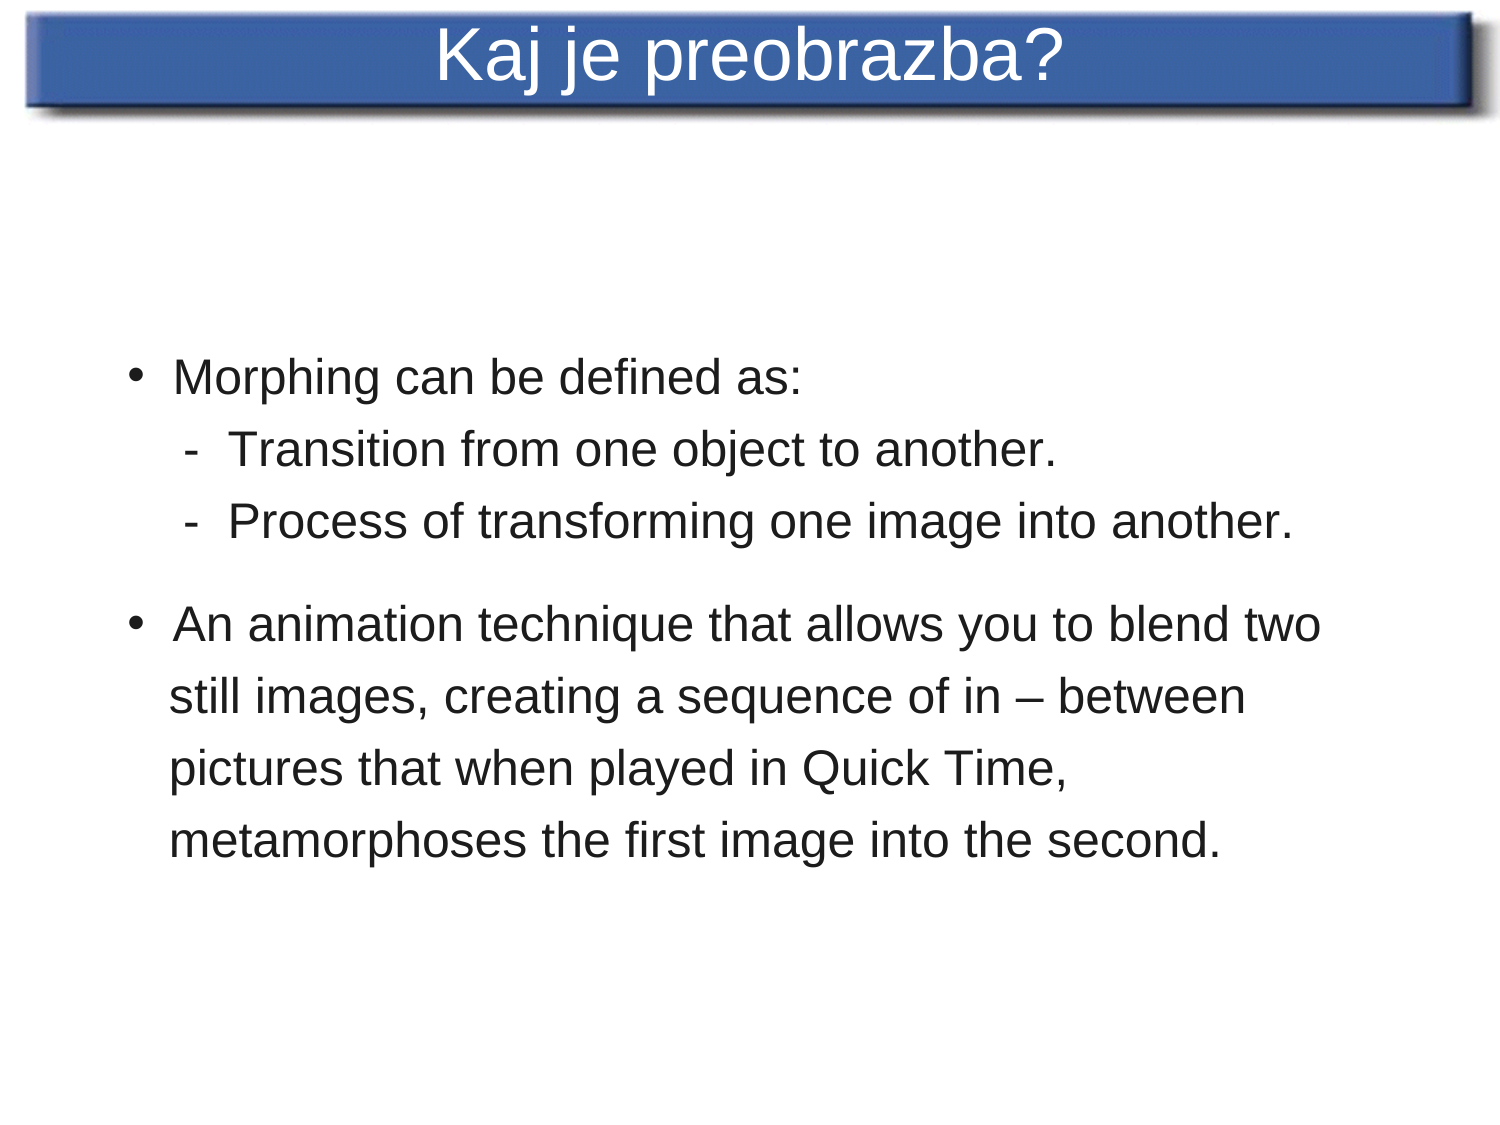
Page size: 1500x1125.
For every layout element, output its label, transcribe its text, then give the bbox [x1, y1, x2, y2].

picture [24, 9, 1500, 125]
text_box Morphing can be defined as: - Transition from one object to another. - Process of transforming one image into another. An animation technique that allows you to blend two still images, creating a sequence of in – between pictures that when played in Quick Time, metamorphoses the first image into the second. [112, 324, 1413, 948]
title Kaj je preobrazba? [144, 0, 1356, 104]
